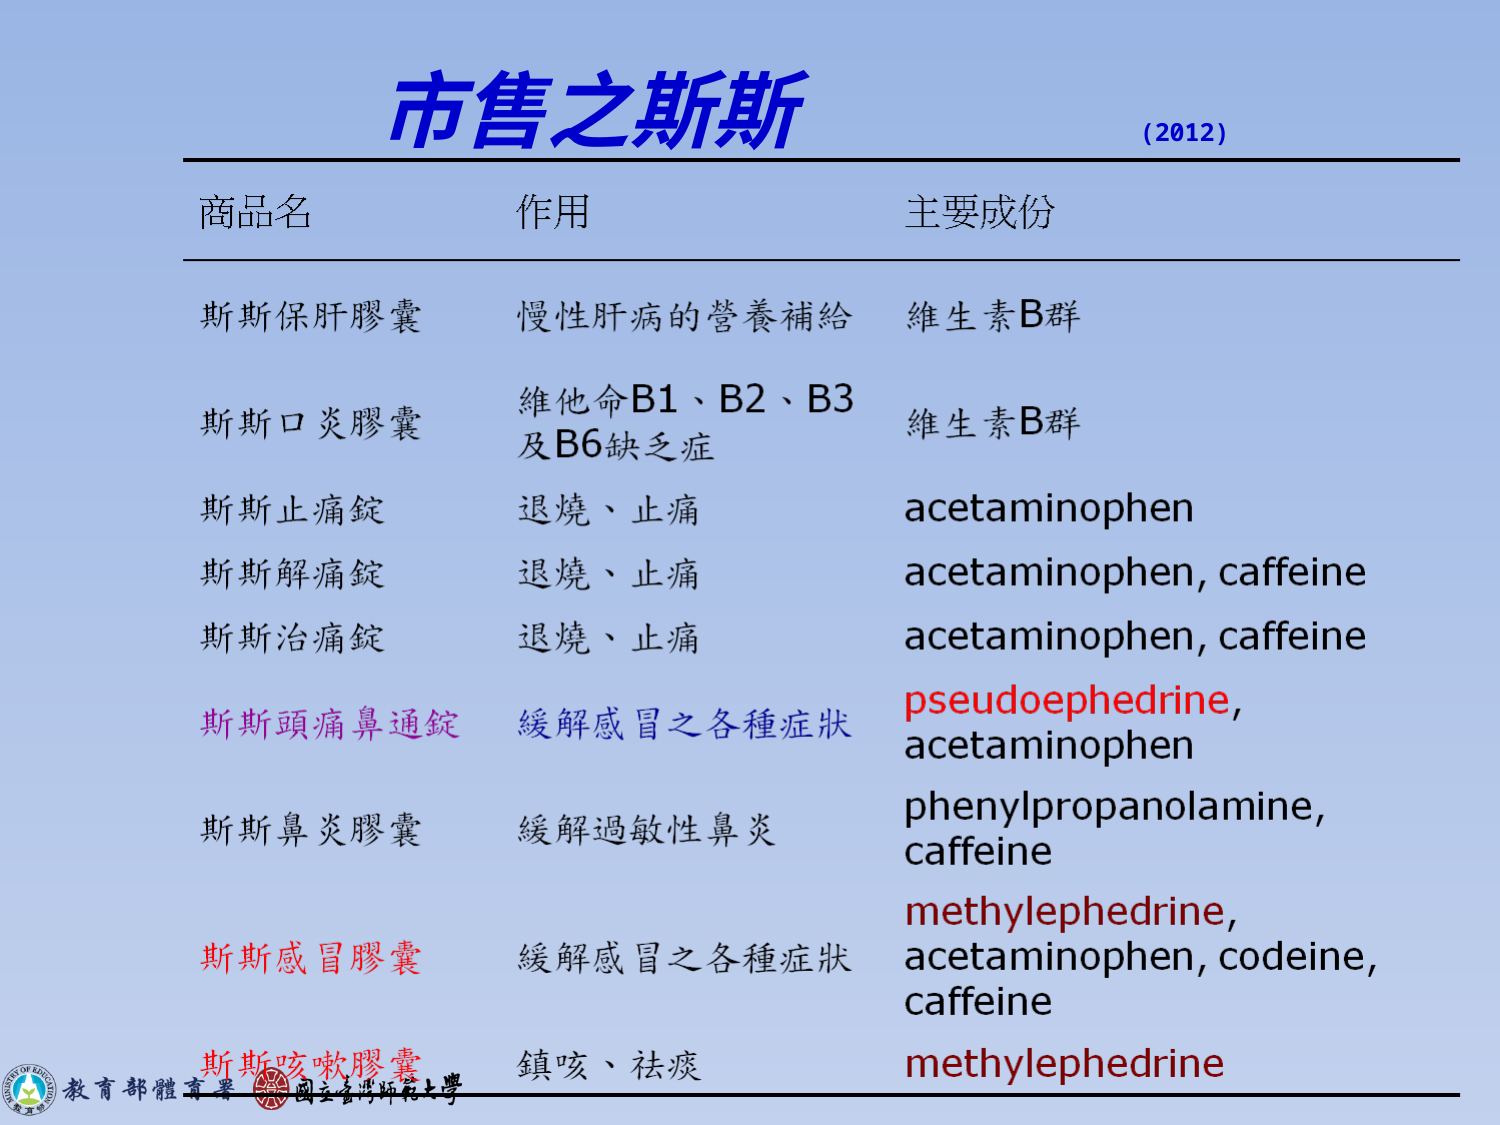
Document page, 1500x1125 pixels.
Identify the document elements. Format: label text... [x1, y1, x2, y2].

title 市售之斯斯 (2012) [159, 42, 1451, 165]
picture [171, 148, 1472, 1107]
